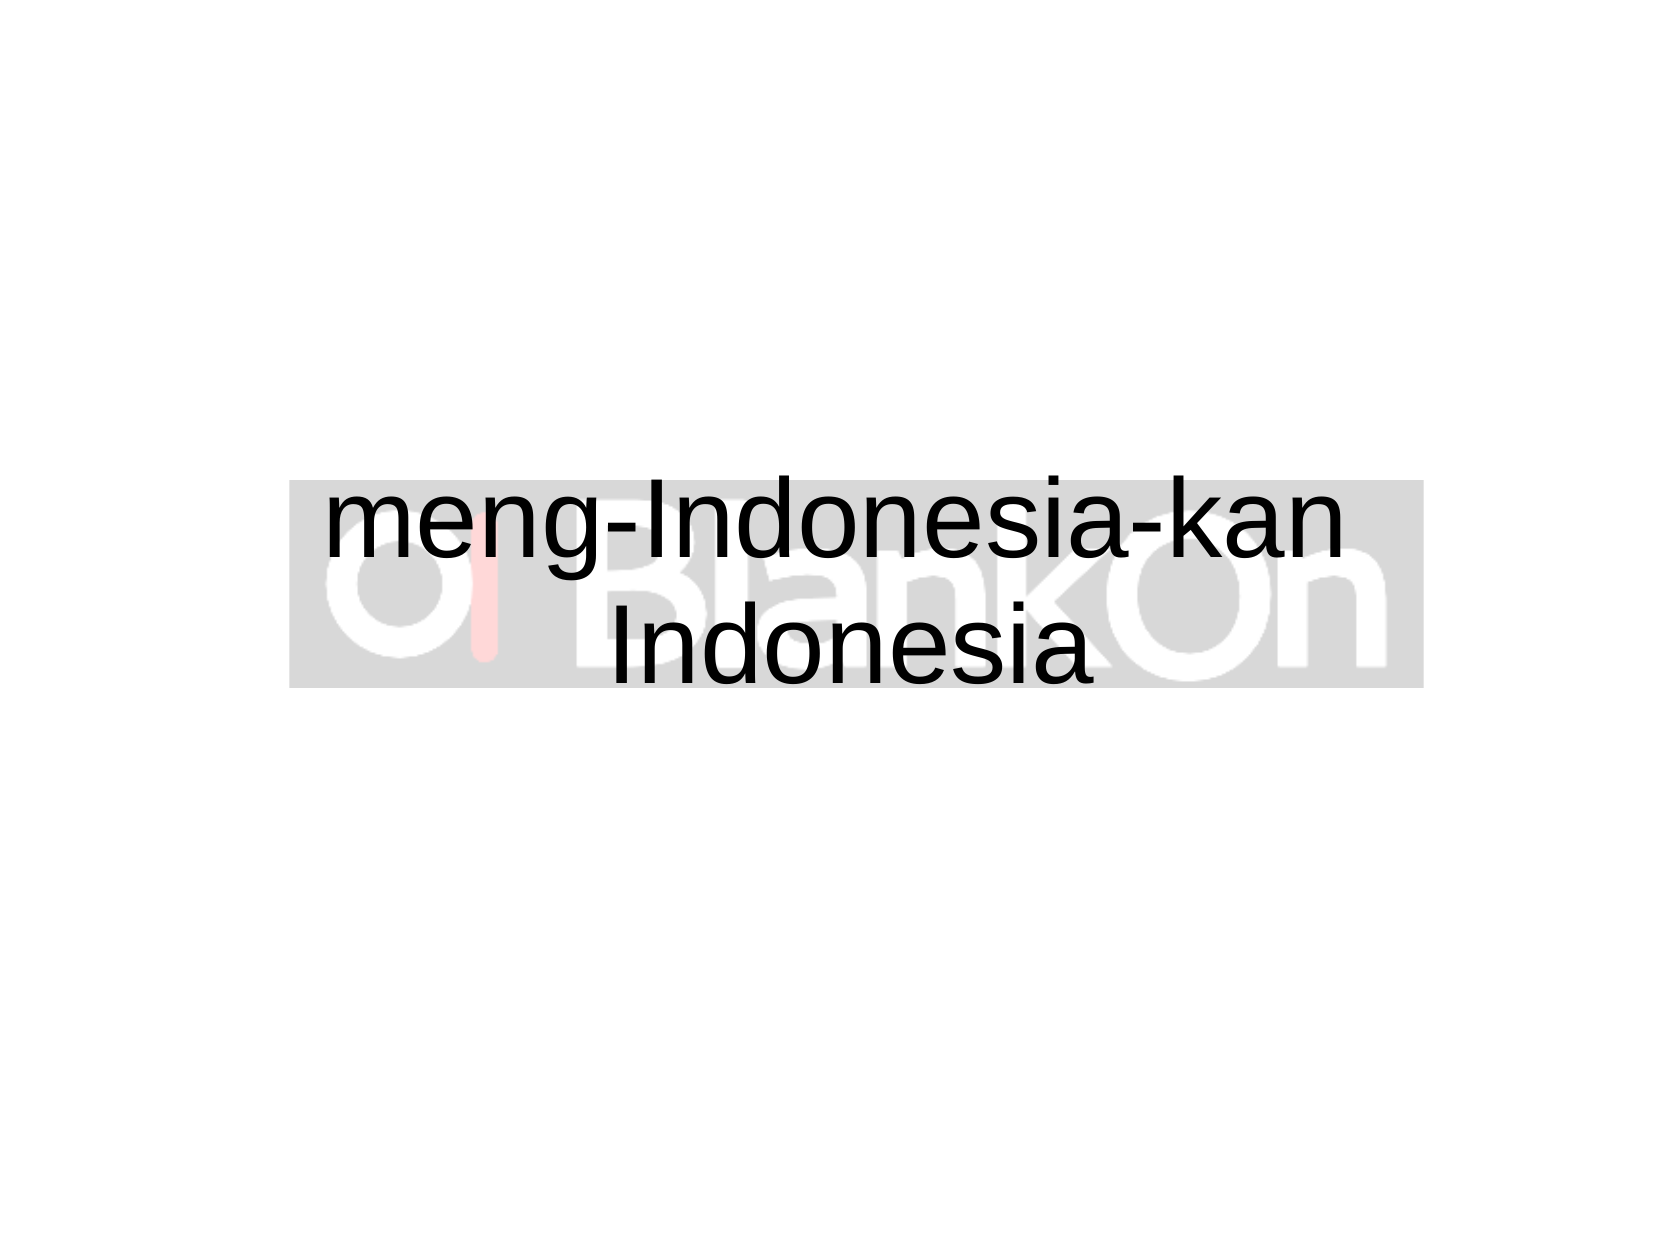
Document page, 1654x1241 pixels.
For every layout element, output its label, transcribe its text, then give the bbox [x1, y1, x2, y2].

title meng-Indonesia-kan Indonesia [106, 456, 1595, 708]
